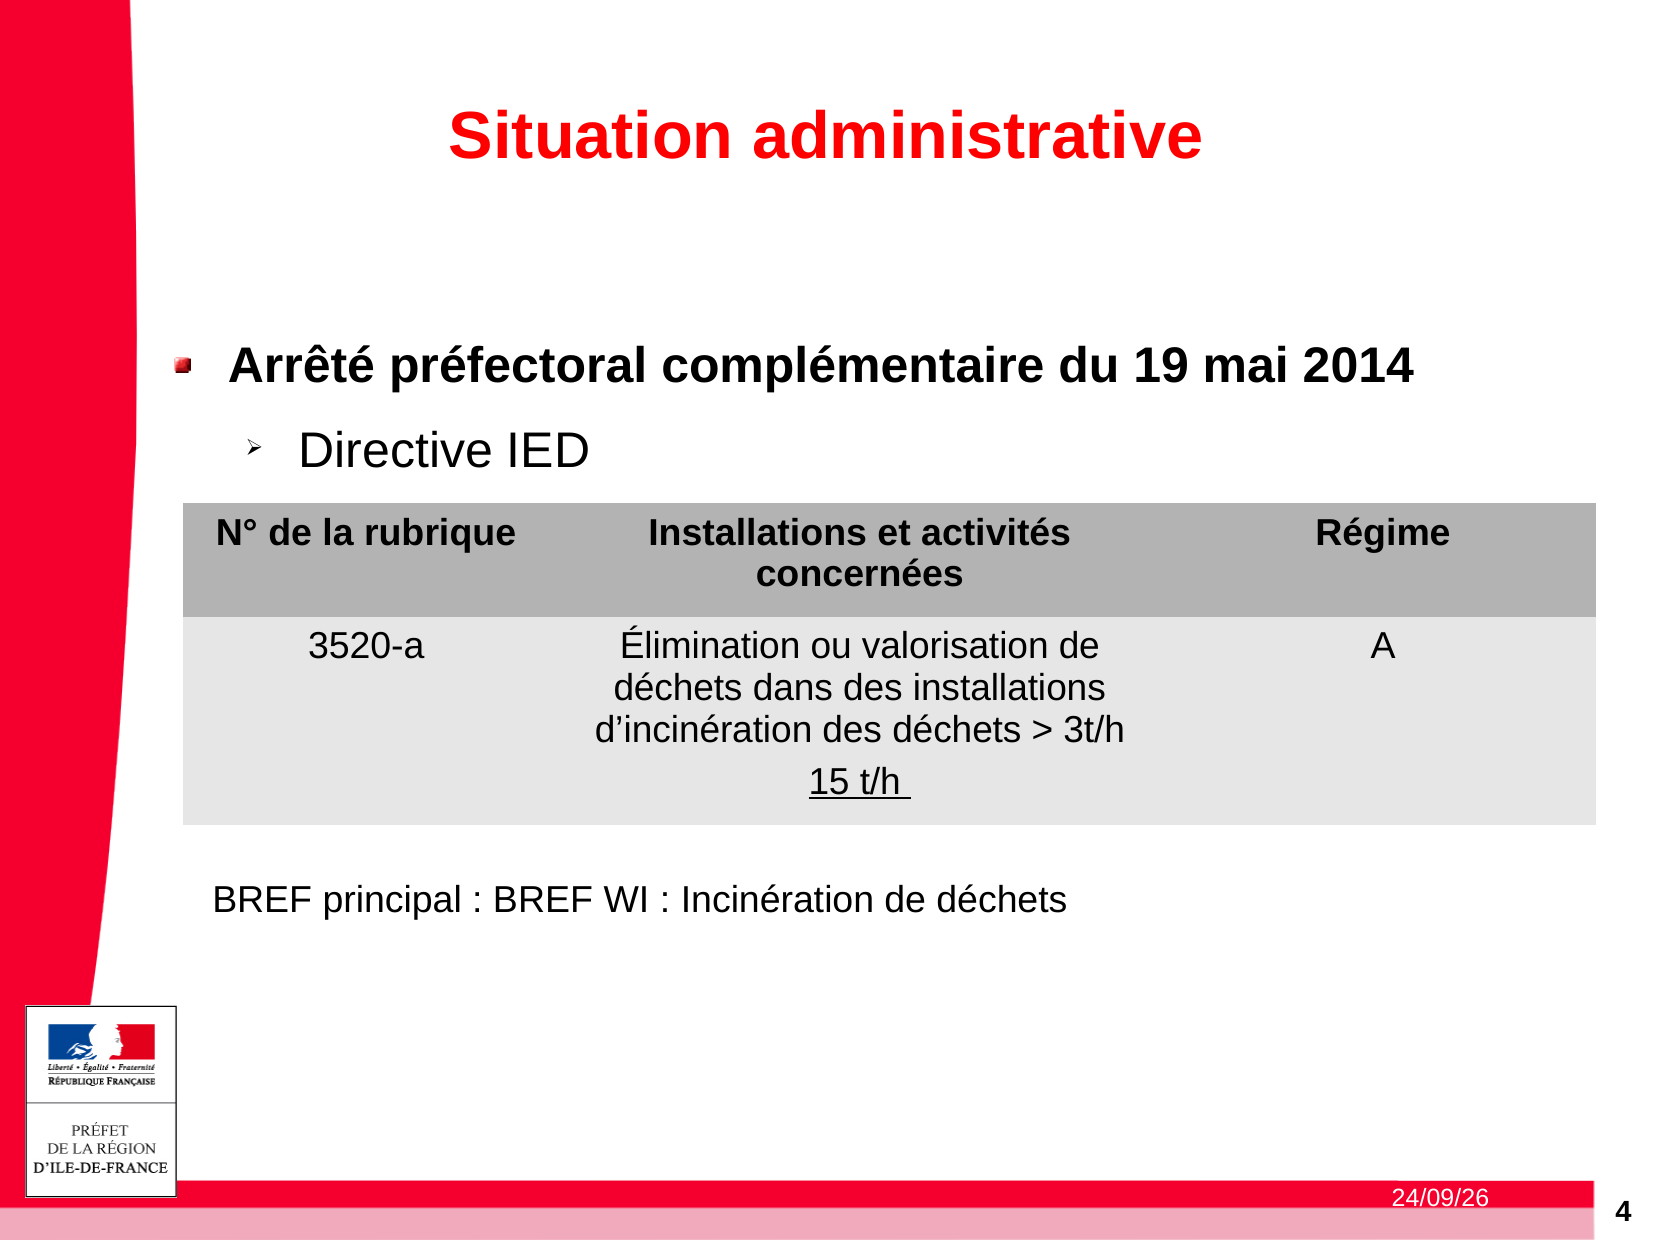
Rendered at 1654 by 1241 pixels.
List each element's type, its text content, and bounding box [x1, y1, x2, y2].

table_header Installations et activités concernées [549, 503, 1171, 617]
list Arrêté préfectoral complémentaire du 19 mai 2014 Directive IED [157, 251, 1487, 1071]
table_cell A [1171, 617, 1596, 825]
table_header Régime [1171, 503, 1596, 617]
table_header N° de la rubrique [183, 503, 549, 617]
text_box BREF principal : BREF WI : Incinération de déchets [197, 871, 1564, 928]
table_cell Élimination ou valorisation de déchets dans des installations d’incinération des déchets > 3t/h 15 t/h [549, 617, 1171, 825]
title Situation administrative [82, 49, 1571, 223]
picture [0, 0, 1653, 1240]
table_cell 3520-a [183, 617, 549, 825]
